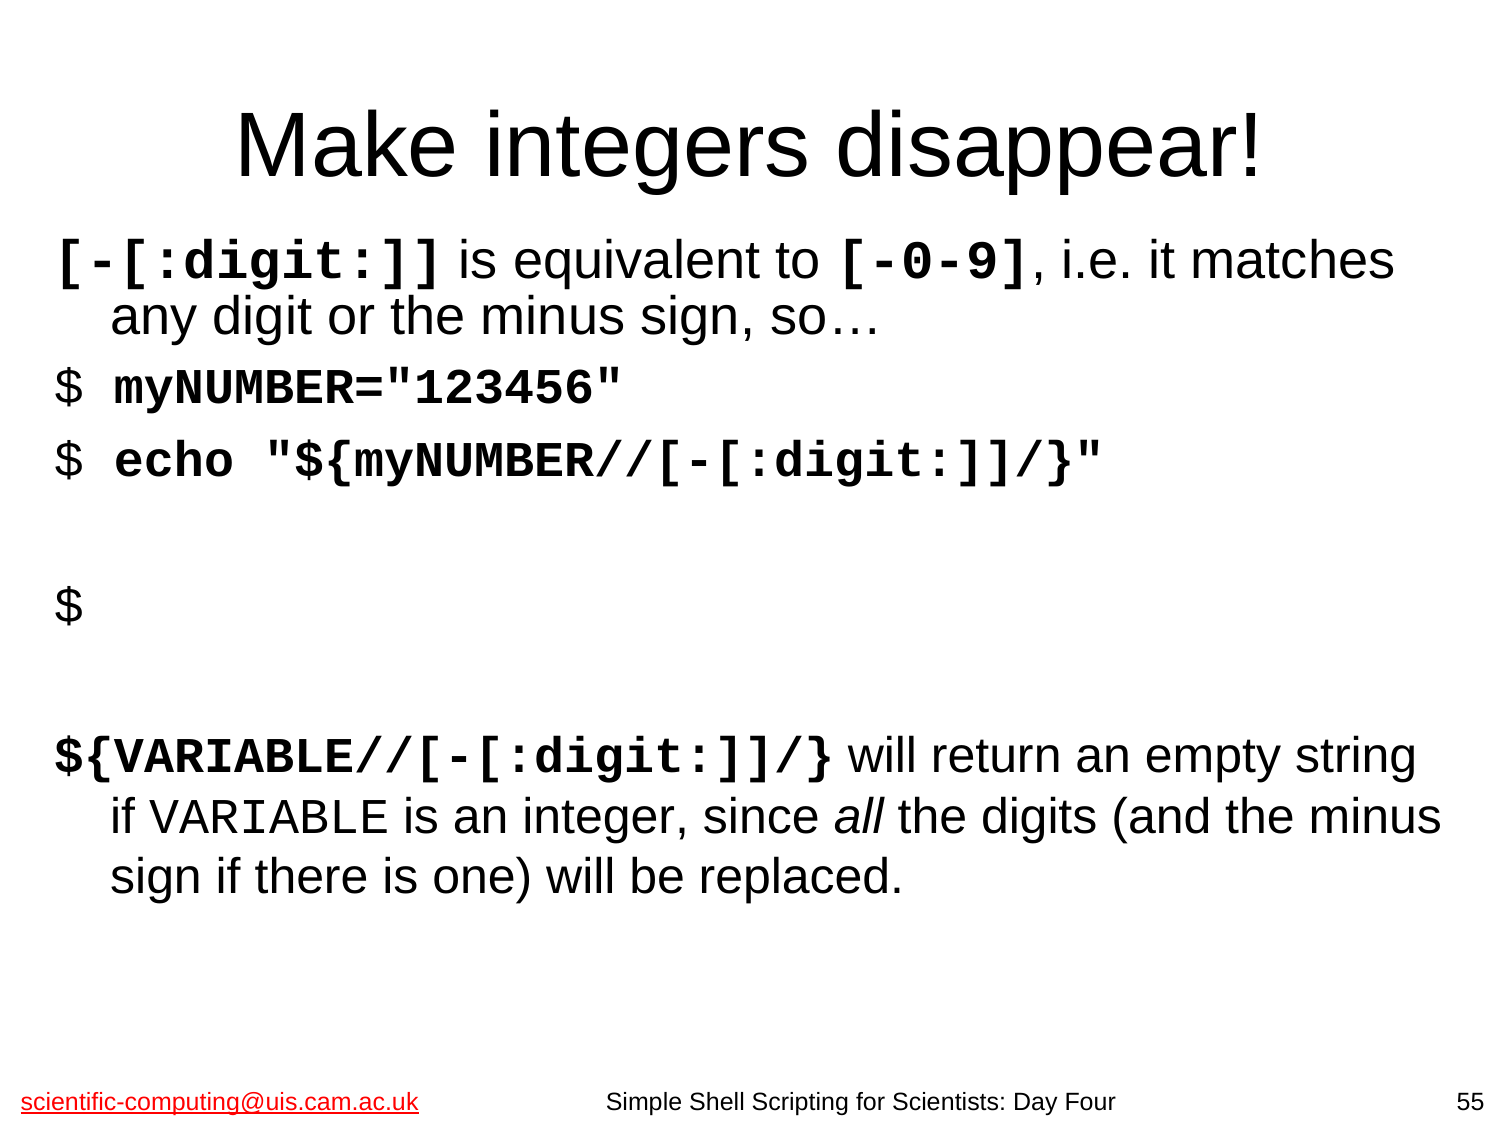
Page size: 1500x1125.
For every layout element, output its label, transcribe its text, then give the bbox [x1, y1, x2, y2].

title Make integers disappear! [112, 82, 1388, 208]
list [-[:digit:]] is equivalent to [-0-9], i.e. it matches any digit or the minus sign, so… $ myNUMBER="123456" $ echo "${myNUMBER//[-[:digit:]]/}" $ ${VARIABLE//[-[:digit:]]/} will return an empty string if VARIABLE is an integer, since all the digits (and the minus sign if there is one) will be replaced. [39, 224, 1461, 1012]
